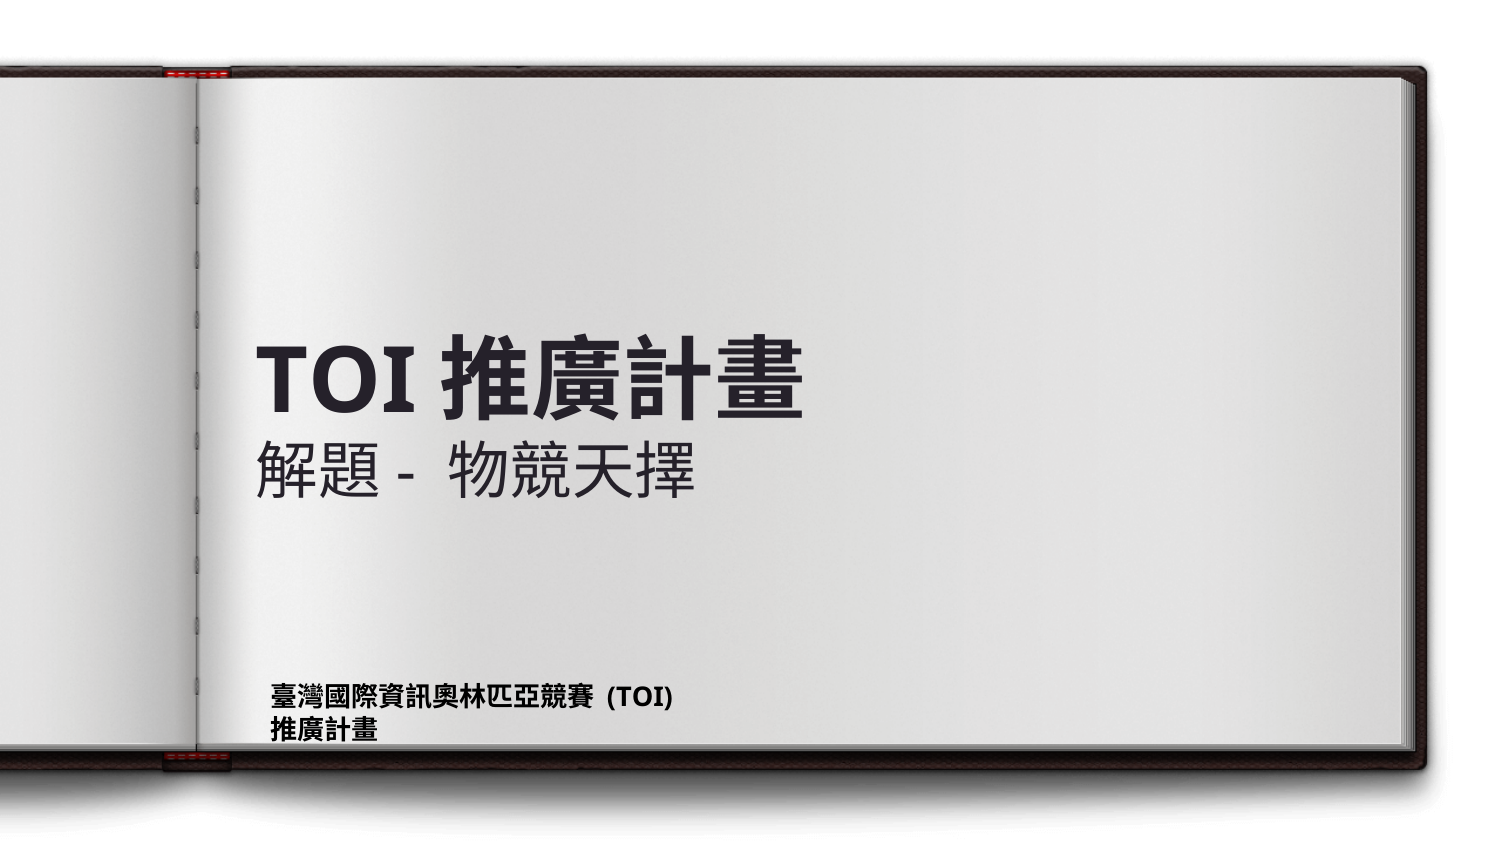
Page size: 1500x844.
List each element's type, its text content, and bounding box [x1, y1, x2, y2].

text_box TOI推廣計畫 解題- 物競天擇 [240, 262, 894, 565]
